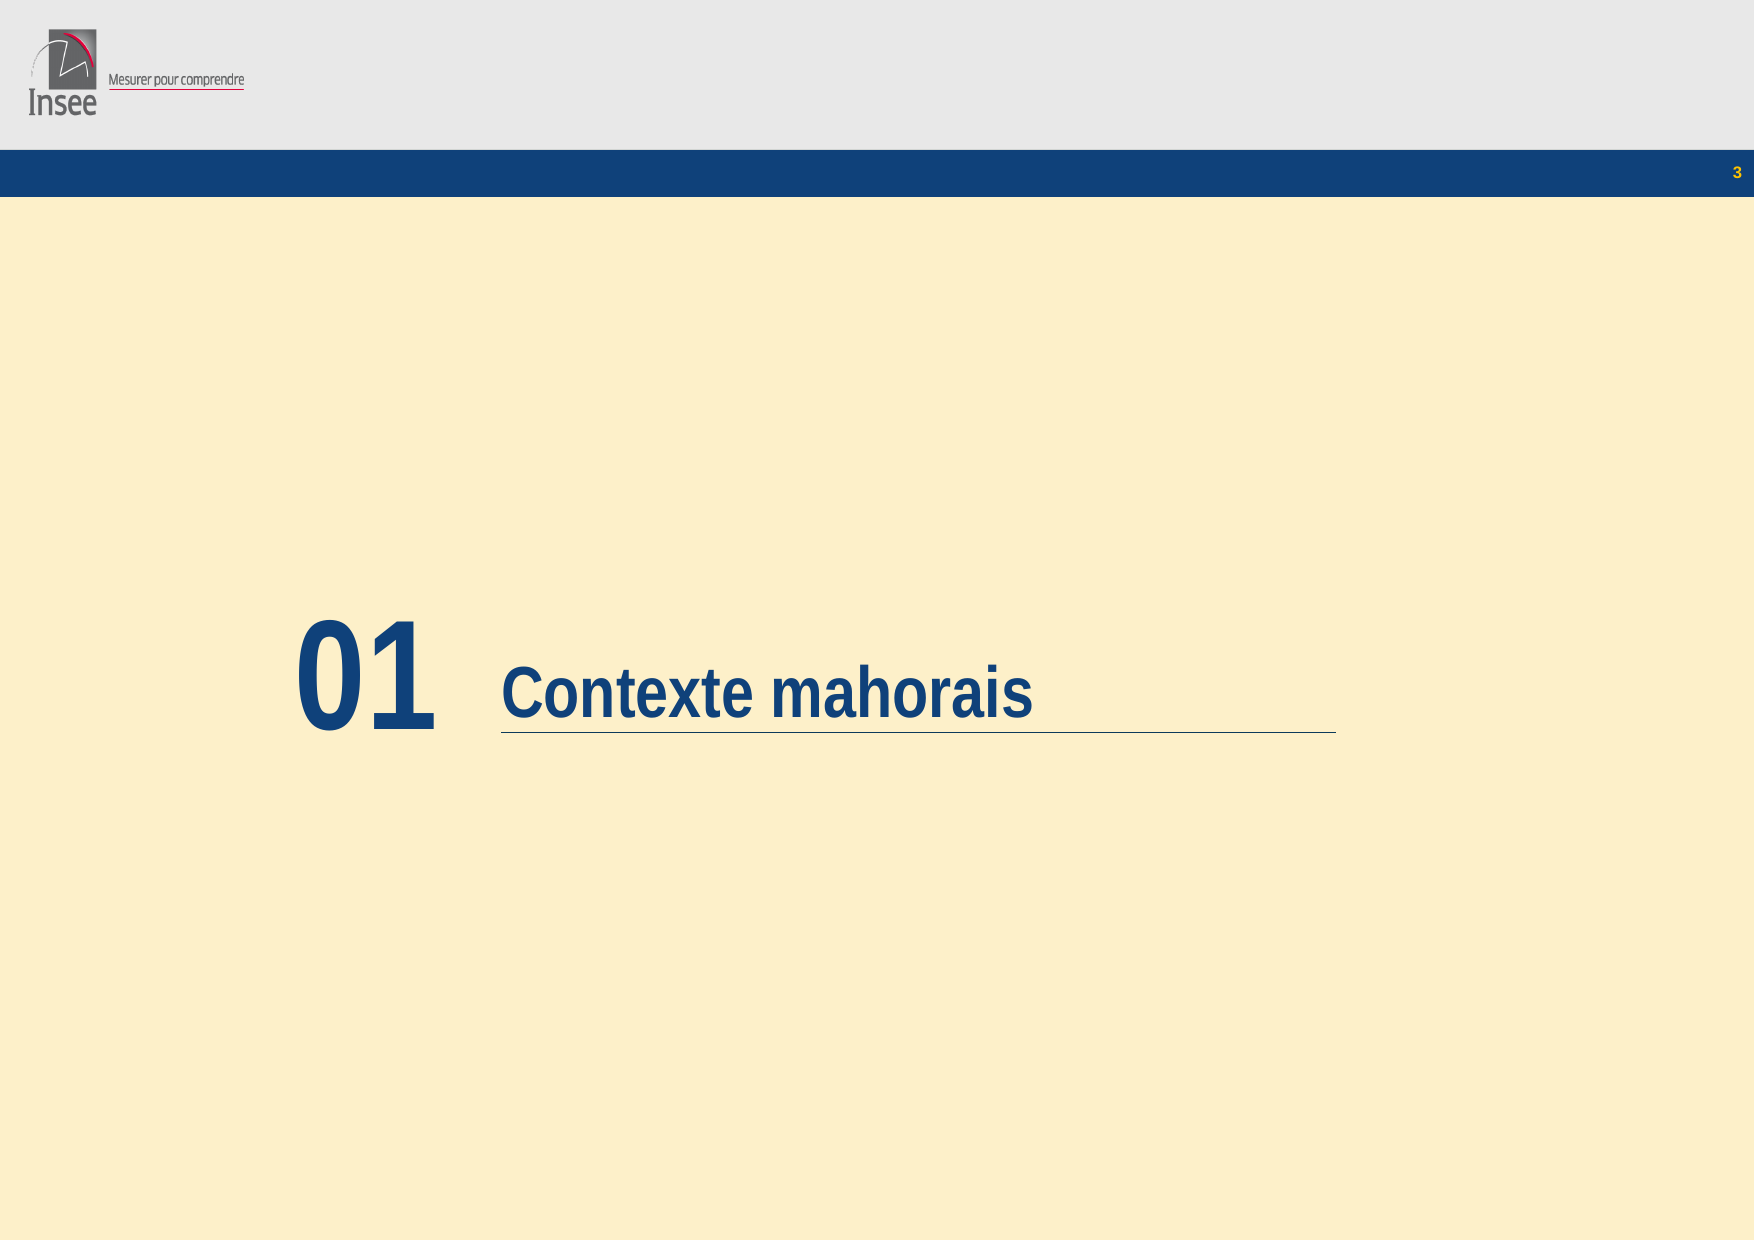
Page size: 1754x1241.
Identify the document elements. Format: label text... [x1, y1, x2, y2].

title Contexte mahorais [501, 535, 1441, 733]
picture [25, 0, 244, 119]
text_box 01 [244, 519, 489, 827]
